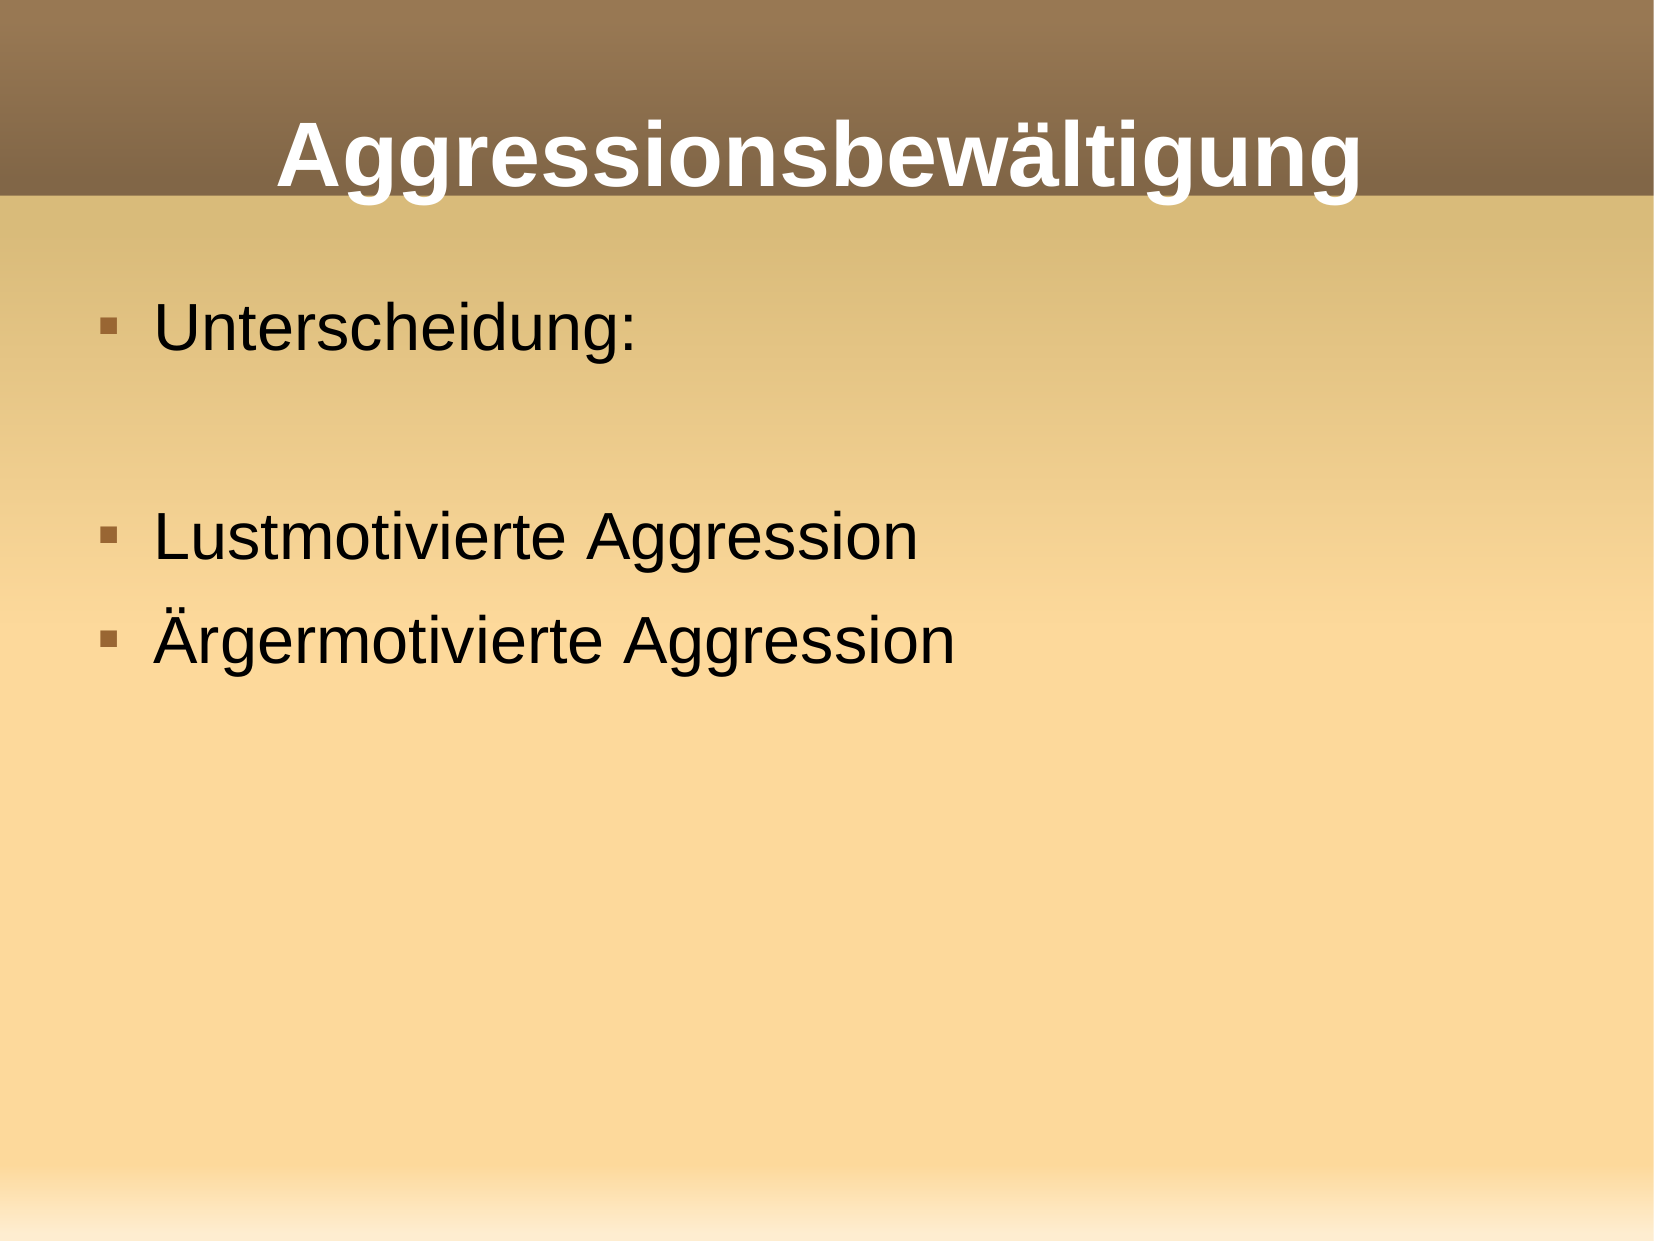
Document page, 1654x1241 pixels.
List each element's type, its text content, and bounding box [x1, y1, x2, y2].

picture [0, 0, 1654, 1241]
title Aggressionsbewältigung [76, 59, 1565, 252]
list Unterscheidung: Lustmotivierte Aggression Ärgermotivierte Aggression [82, 290, 1571, 1109]
